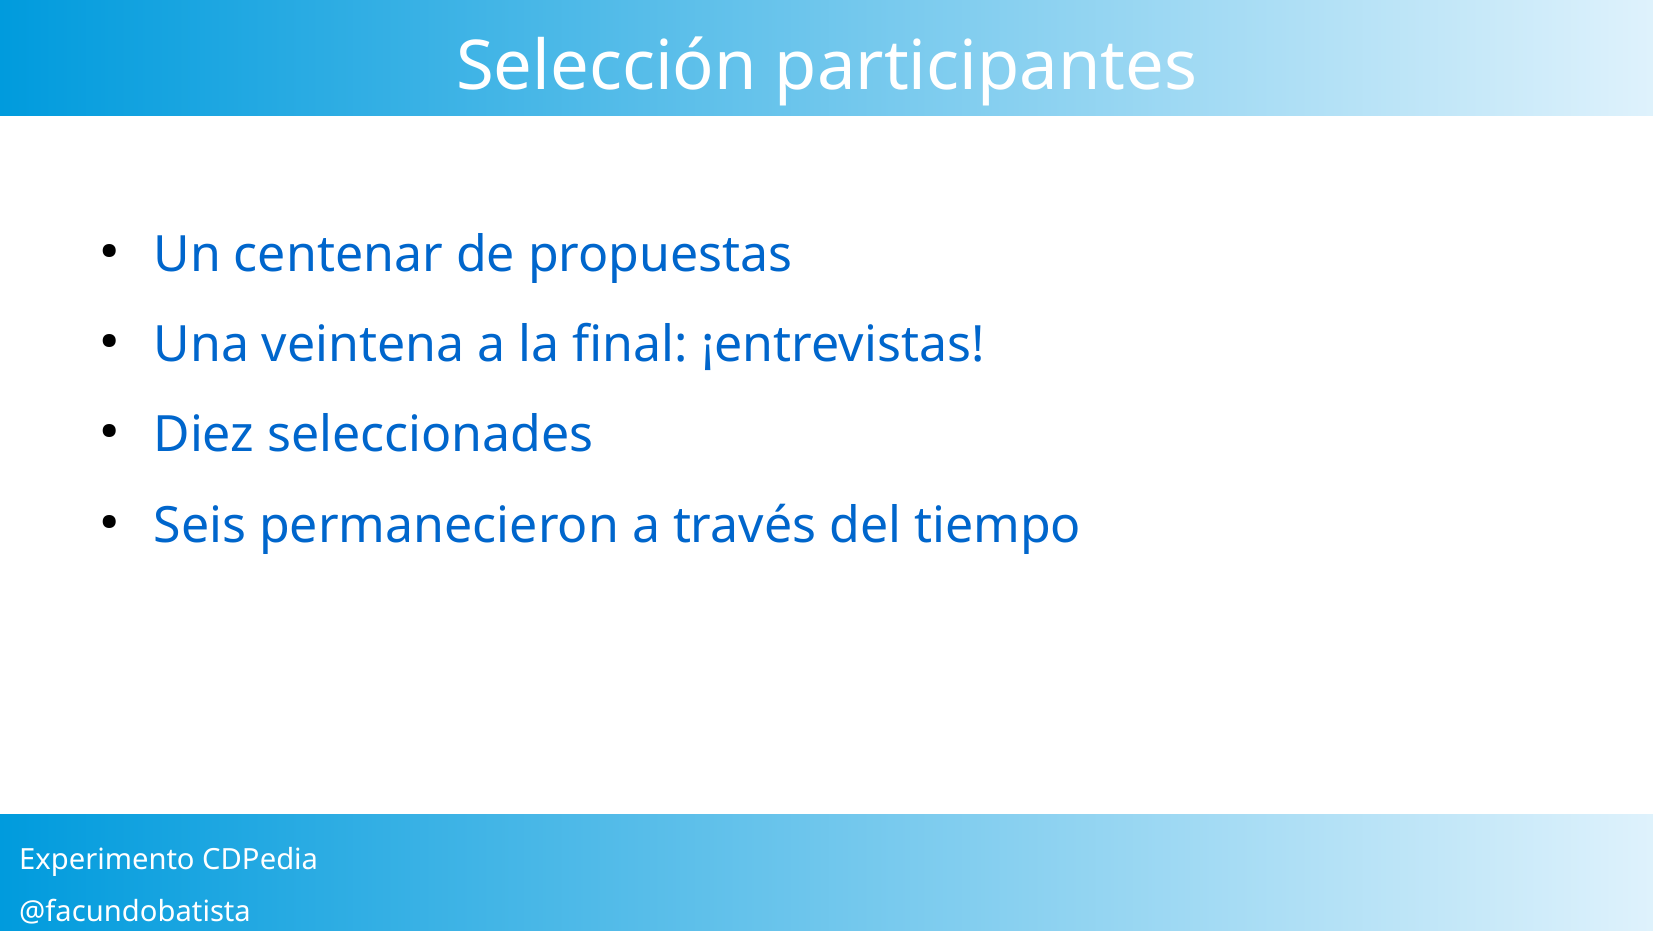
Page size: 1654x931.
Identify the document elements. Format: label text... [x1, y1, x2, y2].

list Un centenar de propuestas Una veintena a la final: ¡entrevistas! Diez seleccionades Seis permanecieron a través del tiempo [82, 217, 1571, 758]
picture [136, 869, 142, 930]
title Selección participantes [82, 23, 1571, 103]
picture [129, 814, 134, 907]
